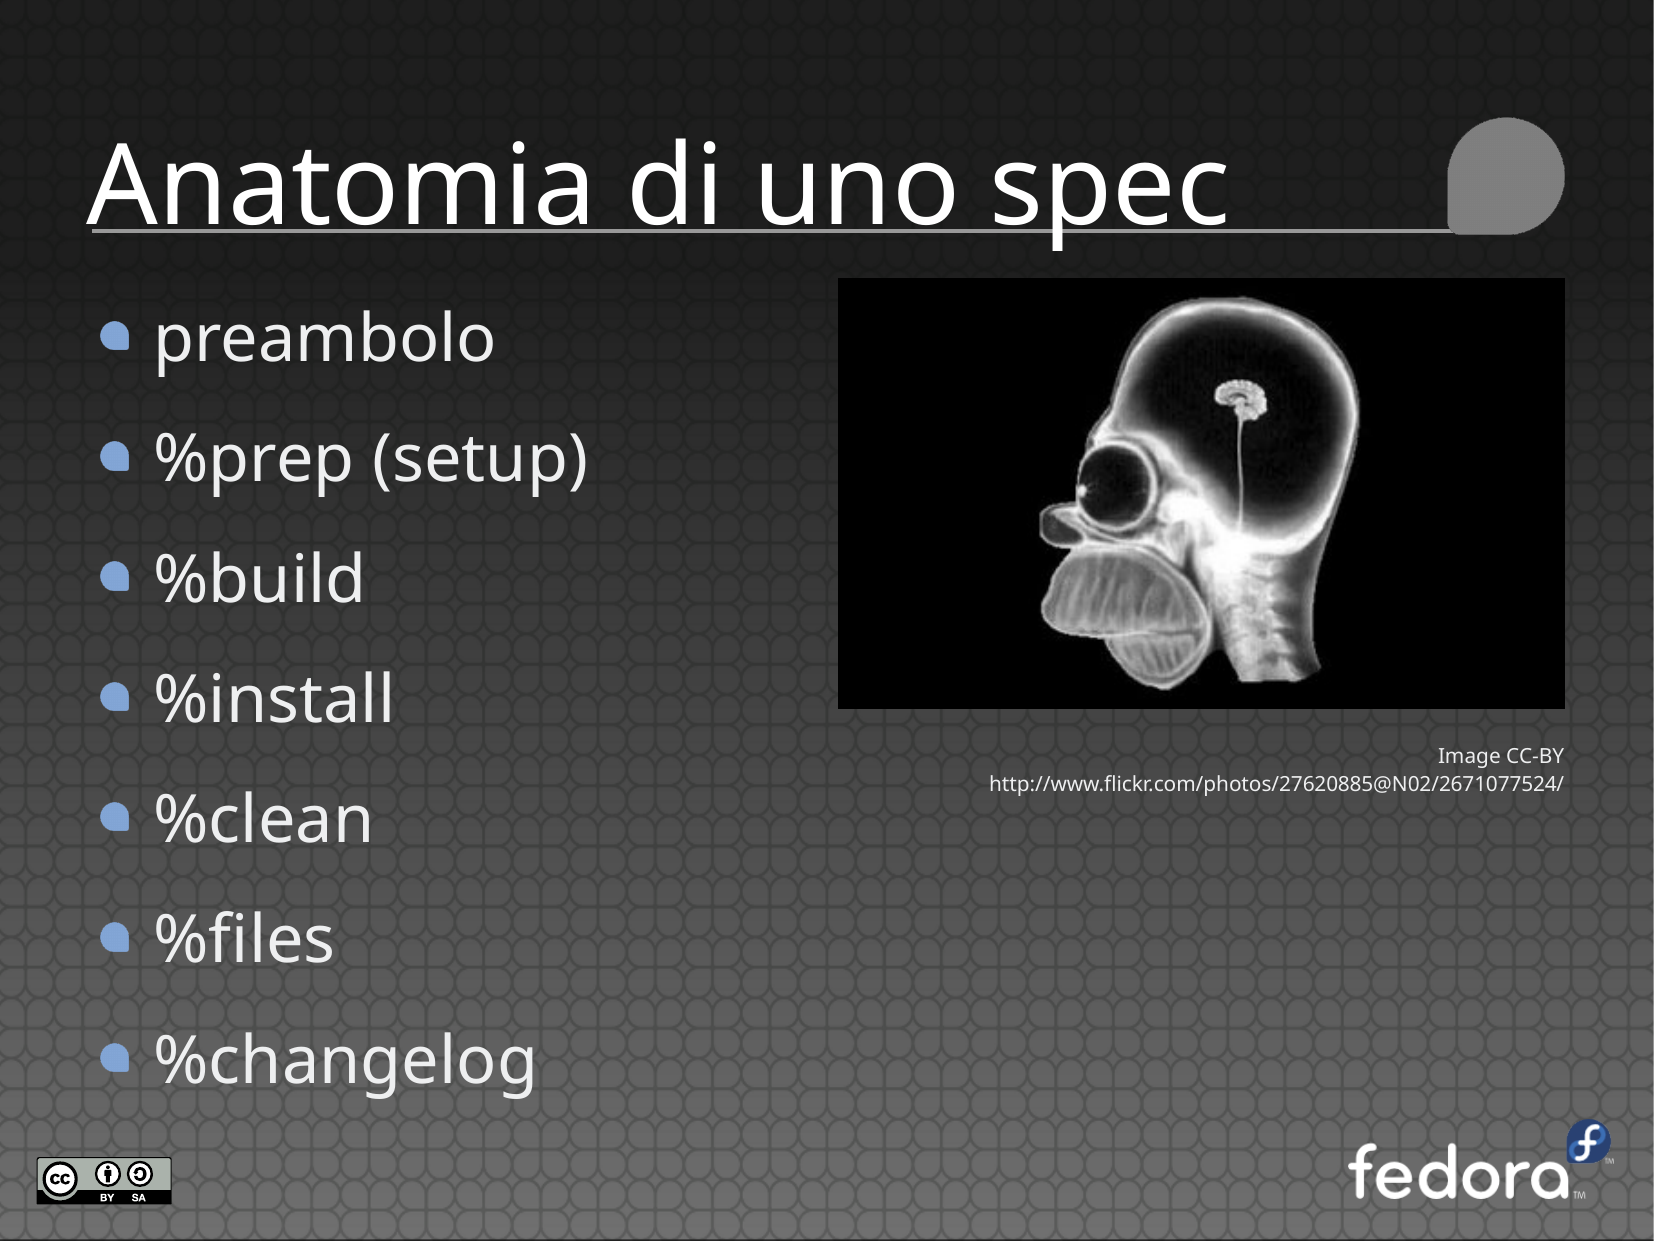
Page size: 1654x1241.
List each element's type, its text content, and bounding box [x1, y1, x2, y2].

title Anatomia di uno spec [86, 112, 1576, 249]
picture [0, 0, 1654, 1241]
text_box Image CC-BY http://www.flickr.com/photos/27620885@N02/2671077524/ [974, 733, 1566, 798]
list preambolo %prep (setup) %build %install %clean %files %changelog [82, 290, 809, 1012]
